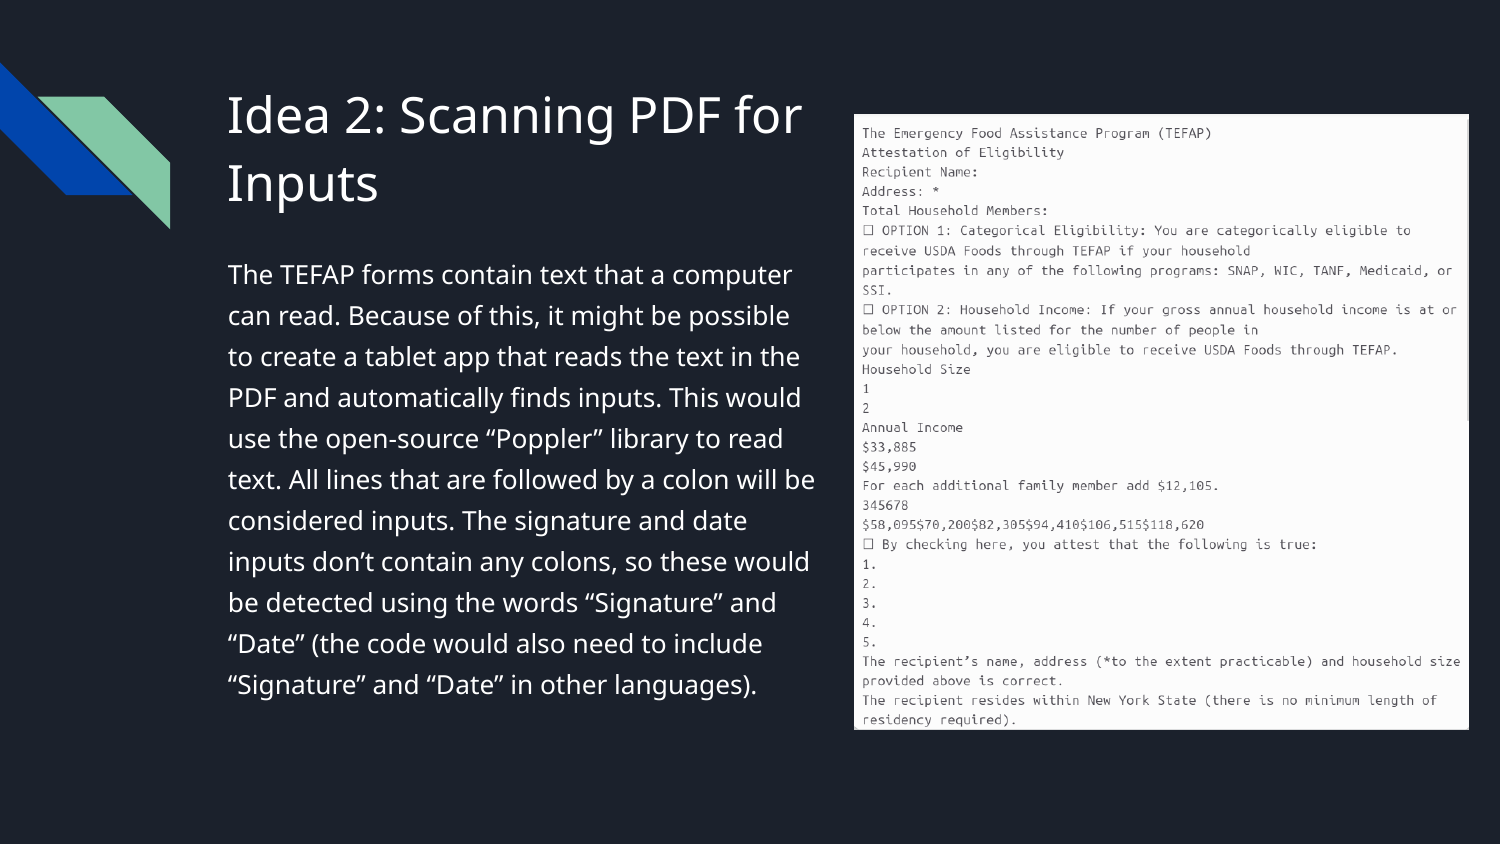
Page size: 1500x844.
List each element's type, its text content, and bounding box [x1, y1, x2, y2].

list The TEFAP forms contain text that a computer can read. Because of this, it might be possible to create a tablet app that reads the text in the PDF and automatically finds inputs. This would use the open-source “Poppler” library to read text. All lines that are followed by a colon will be considered inputs. The signature and date inputs don’t contain any colons, so these would be detected using the words “Signature” and “Date” (the code would also need to include “Signature” and “Date” in other languages). [212, 236, 836, 720]
picture [854, 114, 1469, 730]
title Idea 2: Scanning PDF for Inputs [212, 64, 836, 236]
